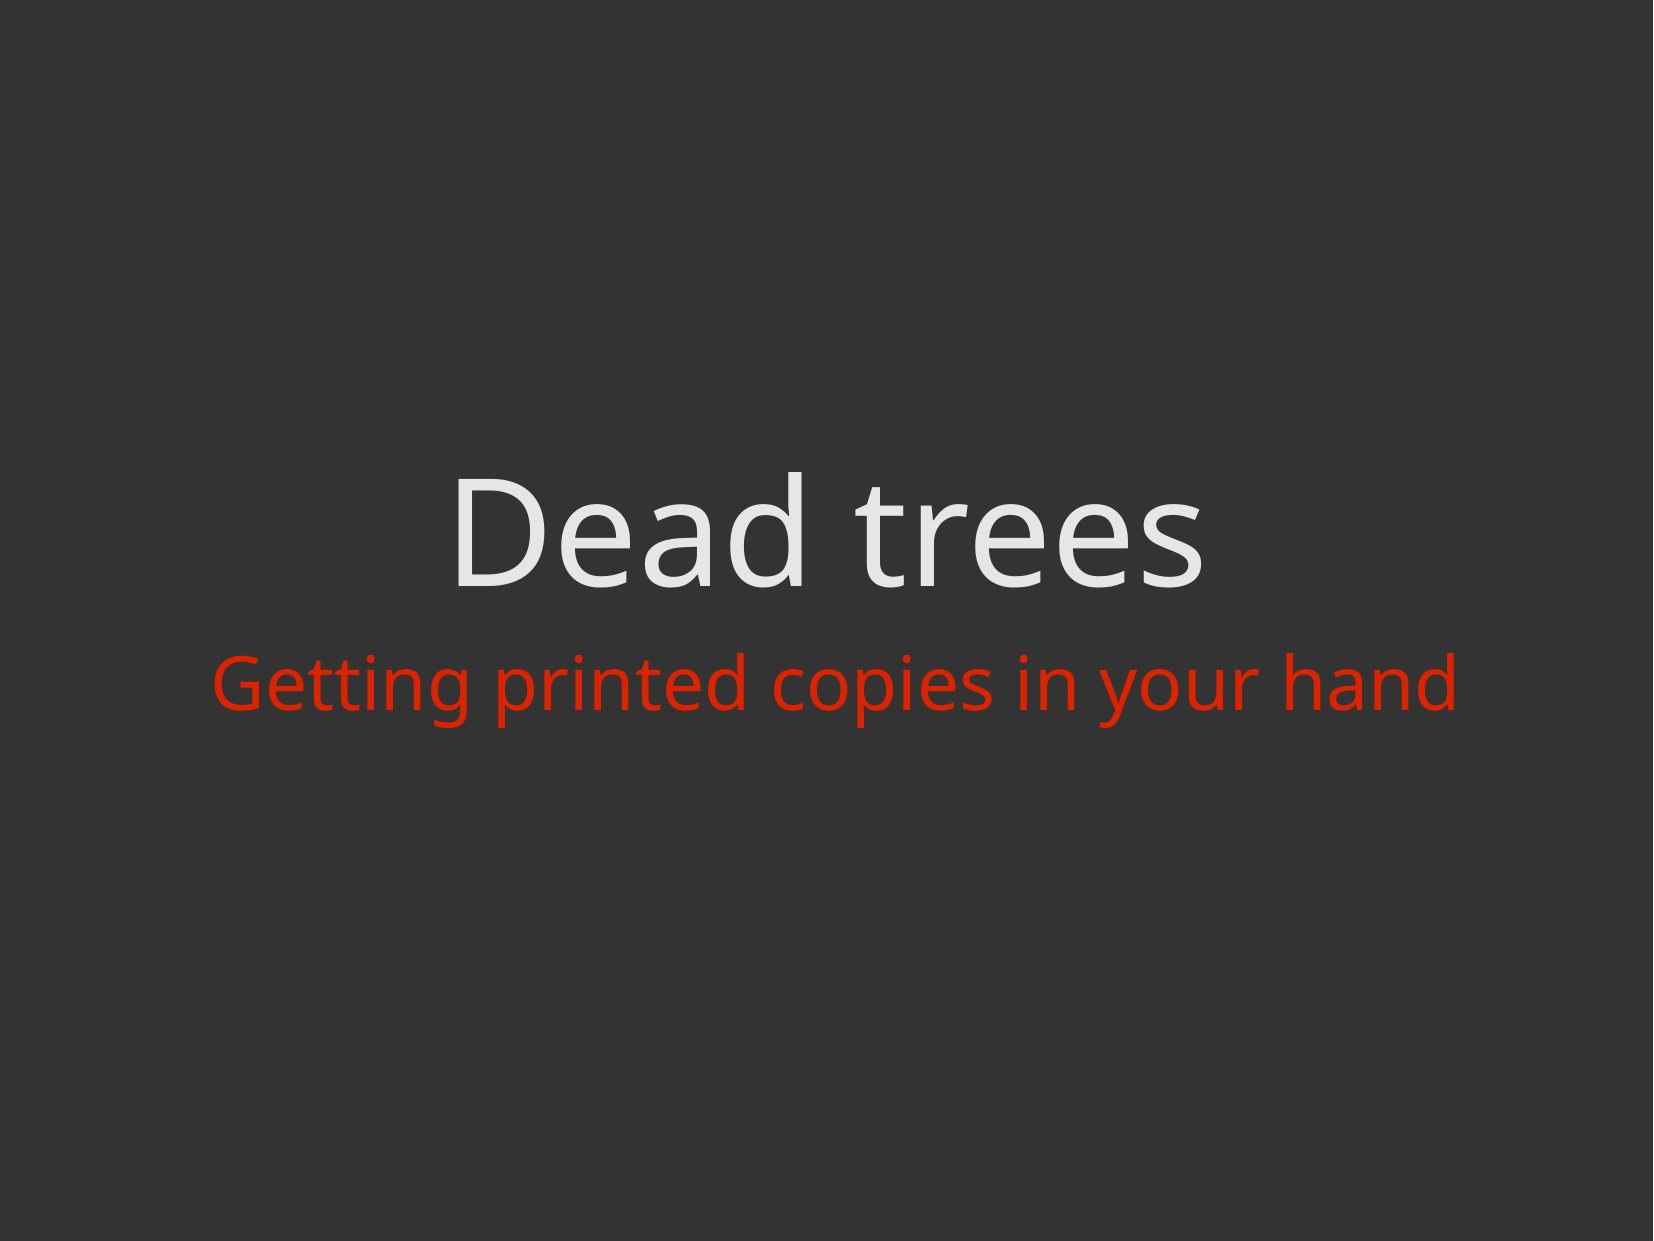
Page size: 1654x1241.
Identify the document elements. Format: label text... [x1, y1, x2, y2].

subtitle Dead trees Getting printed copies in your hand [82, 56, 1571, 1102]
